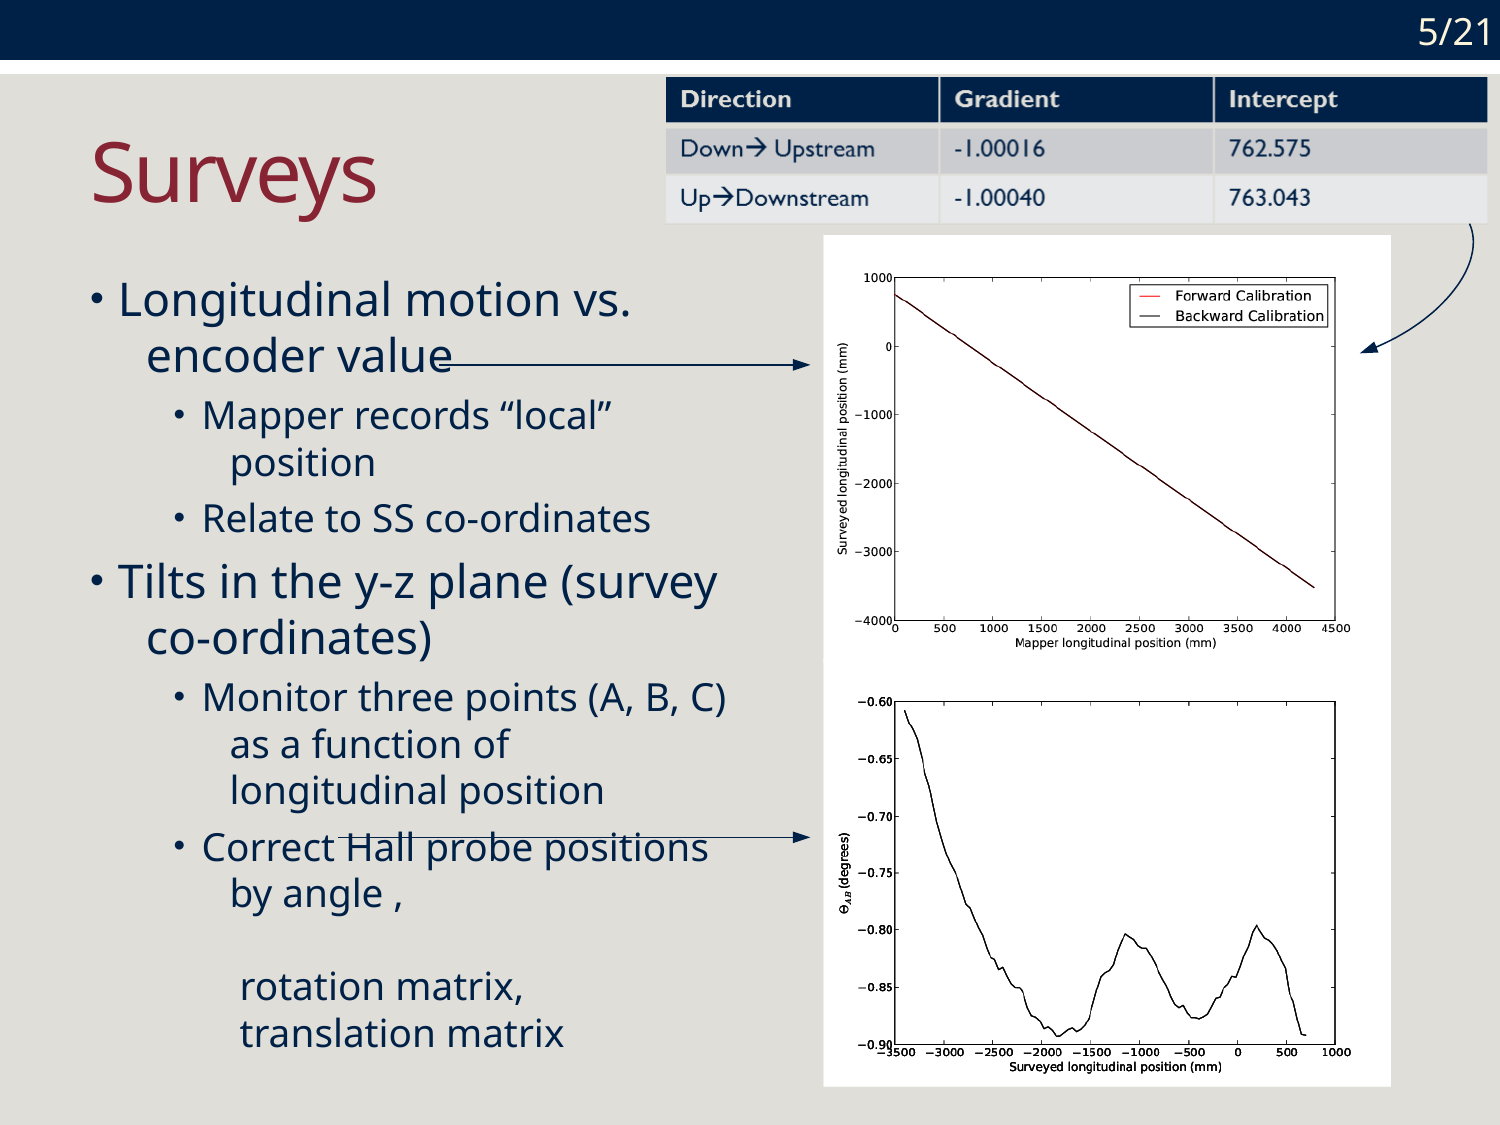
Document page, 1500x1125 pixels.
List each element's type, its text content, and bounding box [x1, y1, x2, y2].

title Surveys [75, 87, 1426, 251]
list Longitudinal motion vs. encoder value Mapper records “local” position Relate to SS co-ordinates Tilts in the y-z plane (survey co-ordinates) Monitor three points (A, B, C) as a function of longitudinal position Correct Hall probe positions by angle , rotation matrix, translation matrix [75, 262, 743, 1063]
text_box 5/21 [1402, 0, 1500, 61]
picture [823, 235, 1391, 1087]
picture [664, 76, 1489, 229]
